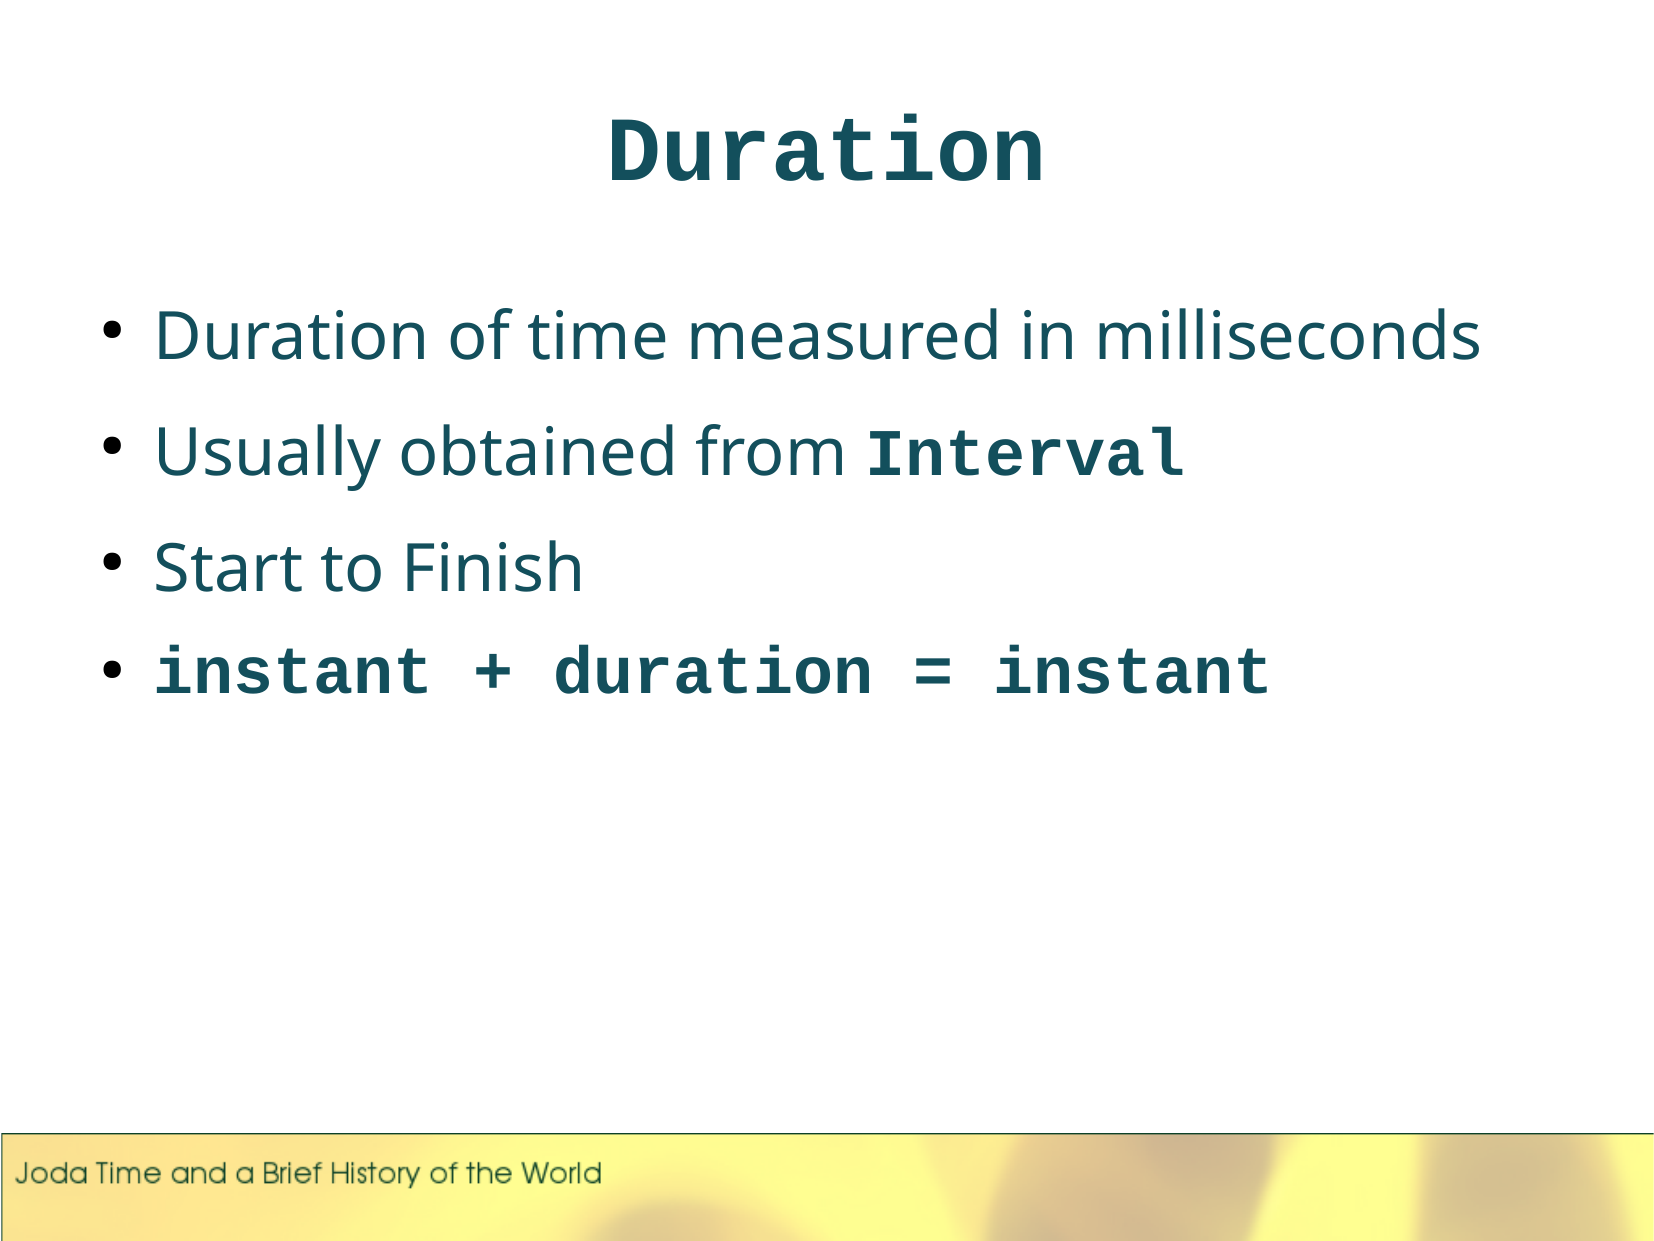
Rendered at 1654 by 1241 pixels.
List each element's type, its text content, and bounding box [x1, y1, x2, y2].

title Duration [82, 49, 1571, 257]
picture [1, 1133, 1654, 1241]
list Duration of time measured in milliseconds Usually obtained from Interval Start to Finish instant + duration = instant [82, 290, 1571, 1109]
